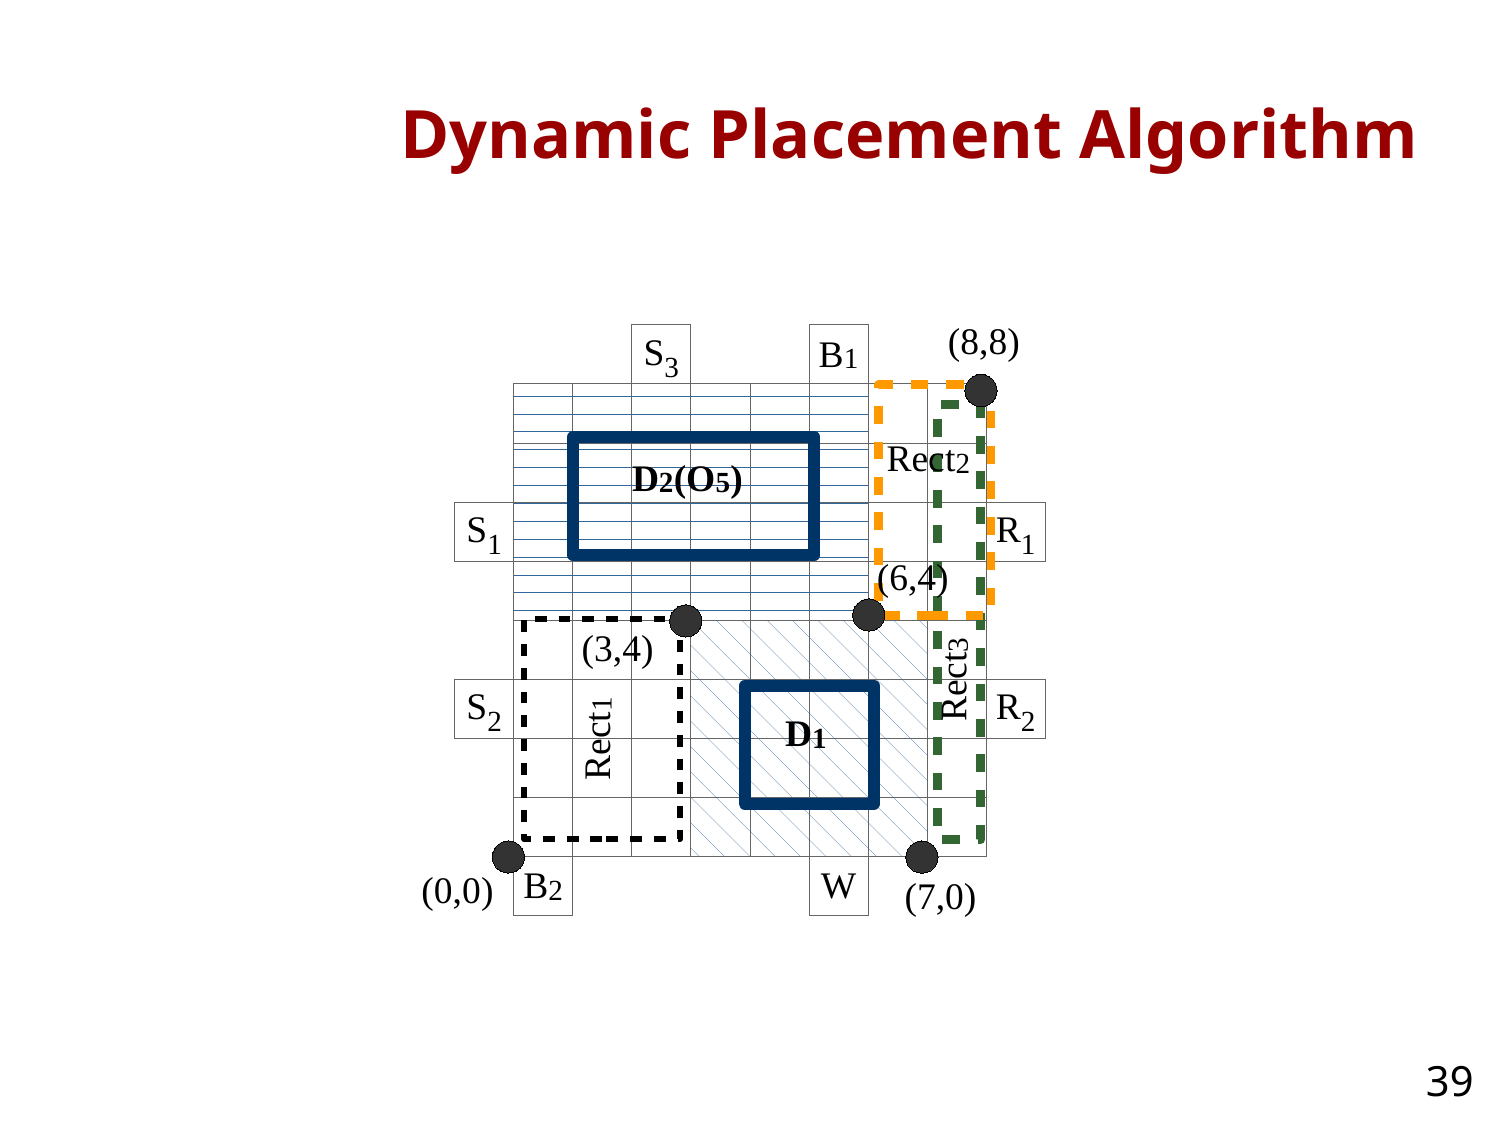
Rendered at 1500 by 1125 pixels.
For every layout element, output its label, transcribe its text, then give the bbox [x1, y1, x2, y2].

text_box B2 [534, 886, 542, 896]
text_box W [809, 857, 869, 916]
text_box Rect2 [871, 430, 1012, 537]
text_box D2(O5) [581, 445, 763, 514]
text_box [964, 374, 998, 407]
text_box (7,0) [889, 867, 1054, 936]
text_box B2 [525, 856, 573, 916]
text_box D1 [712, 704, 900, 771]
text_box (3,4) [566, 619, 700, 678]
title Dynamic Placement Algorithm [75, 44, 1419, 227]
text_box S2 [454, 679, 514, 739]
text_box [513, 378, 939, 874]
text_box (8,8) [933, 312, 1069, 381]
text_box S3 [631, 324, 691, 378]
text_box (0,0) [406, 861, 534, 930]
text_box R2 [986, 679, 1046, 739]
text_box S1 [454, 502, 513, 562]
text_box B2 [534, 875, 541, 884]
text_box R1 [986, 502, 1046, 562]
text_box [492, 840, 525, 861]
text_box B1 [809, 324, 869, 378]
text_box Rect1 [568, 678, 675, 796]
text_box Rect3 [924, 596, 1031, 737]
text_box (6,4) [862, 548, 989, 607]
